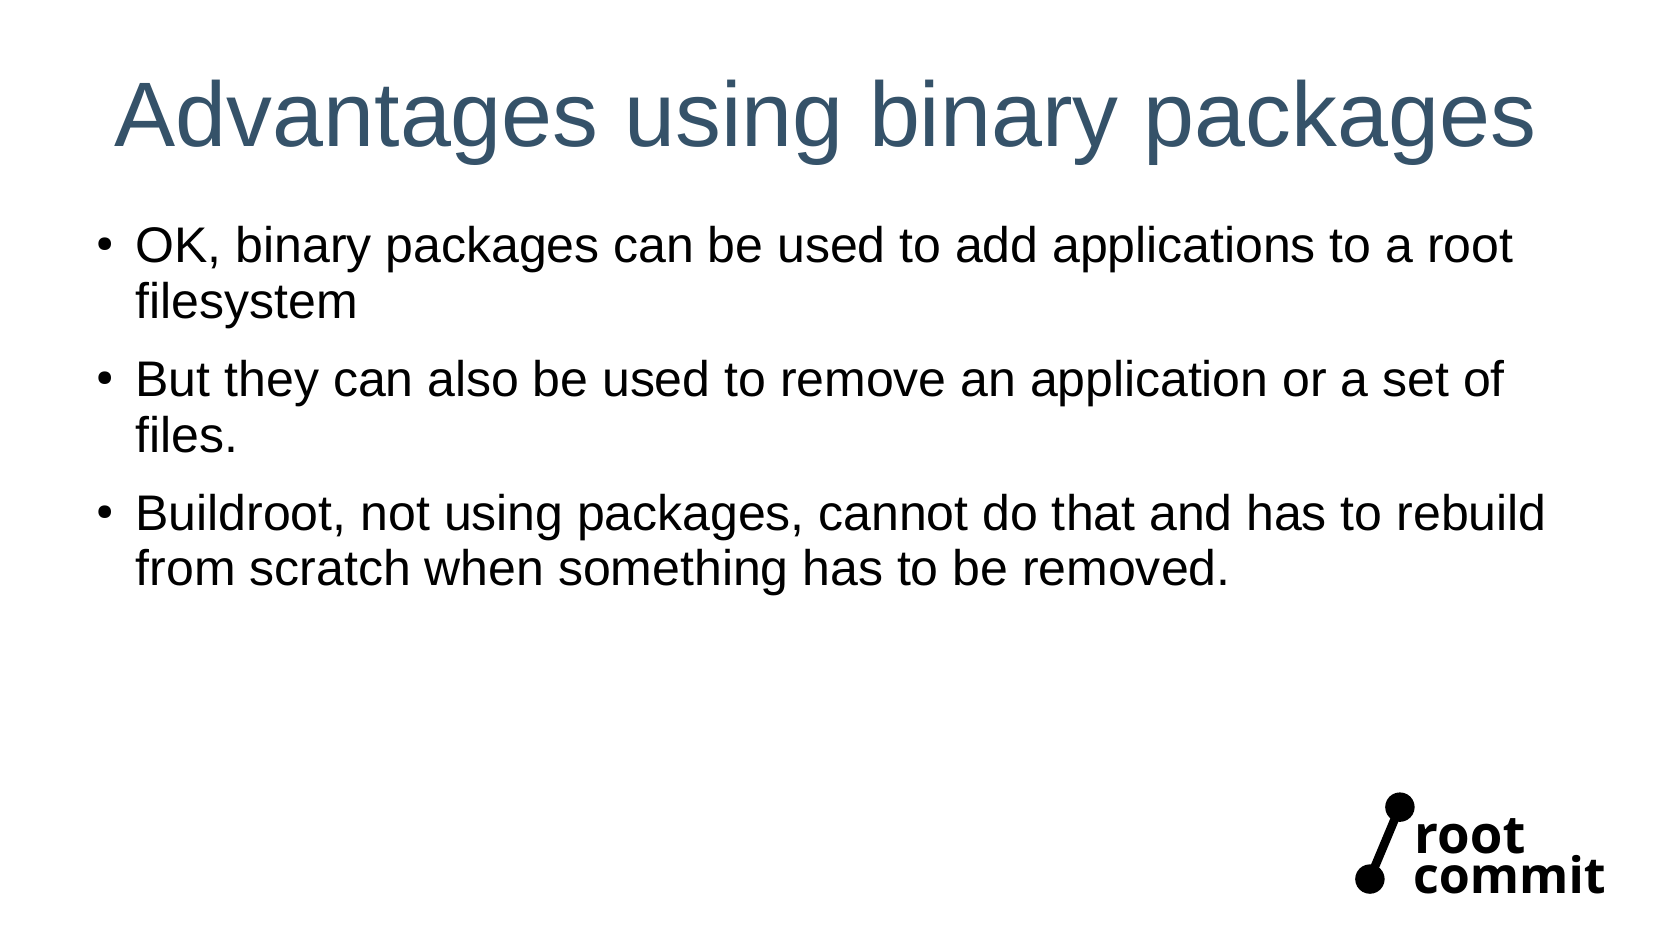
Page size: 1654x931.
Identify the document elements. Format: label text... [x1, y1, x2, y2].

title Advantages using binary packages [82, 37, 1571, 193]
list OK, binary packages can be used to add applications to a root filesystem But they can also be used to remove an application or a set of files. Buildroot, not using packages, cannot do that and has to rebuild from scratch when something has to be removed. [82, 217, 1571, 601]
